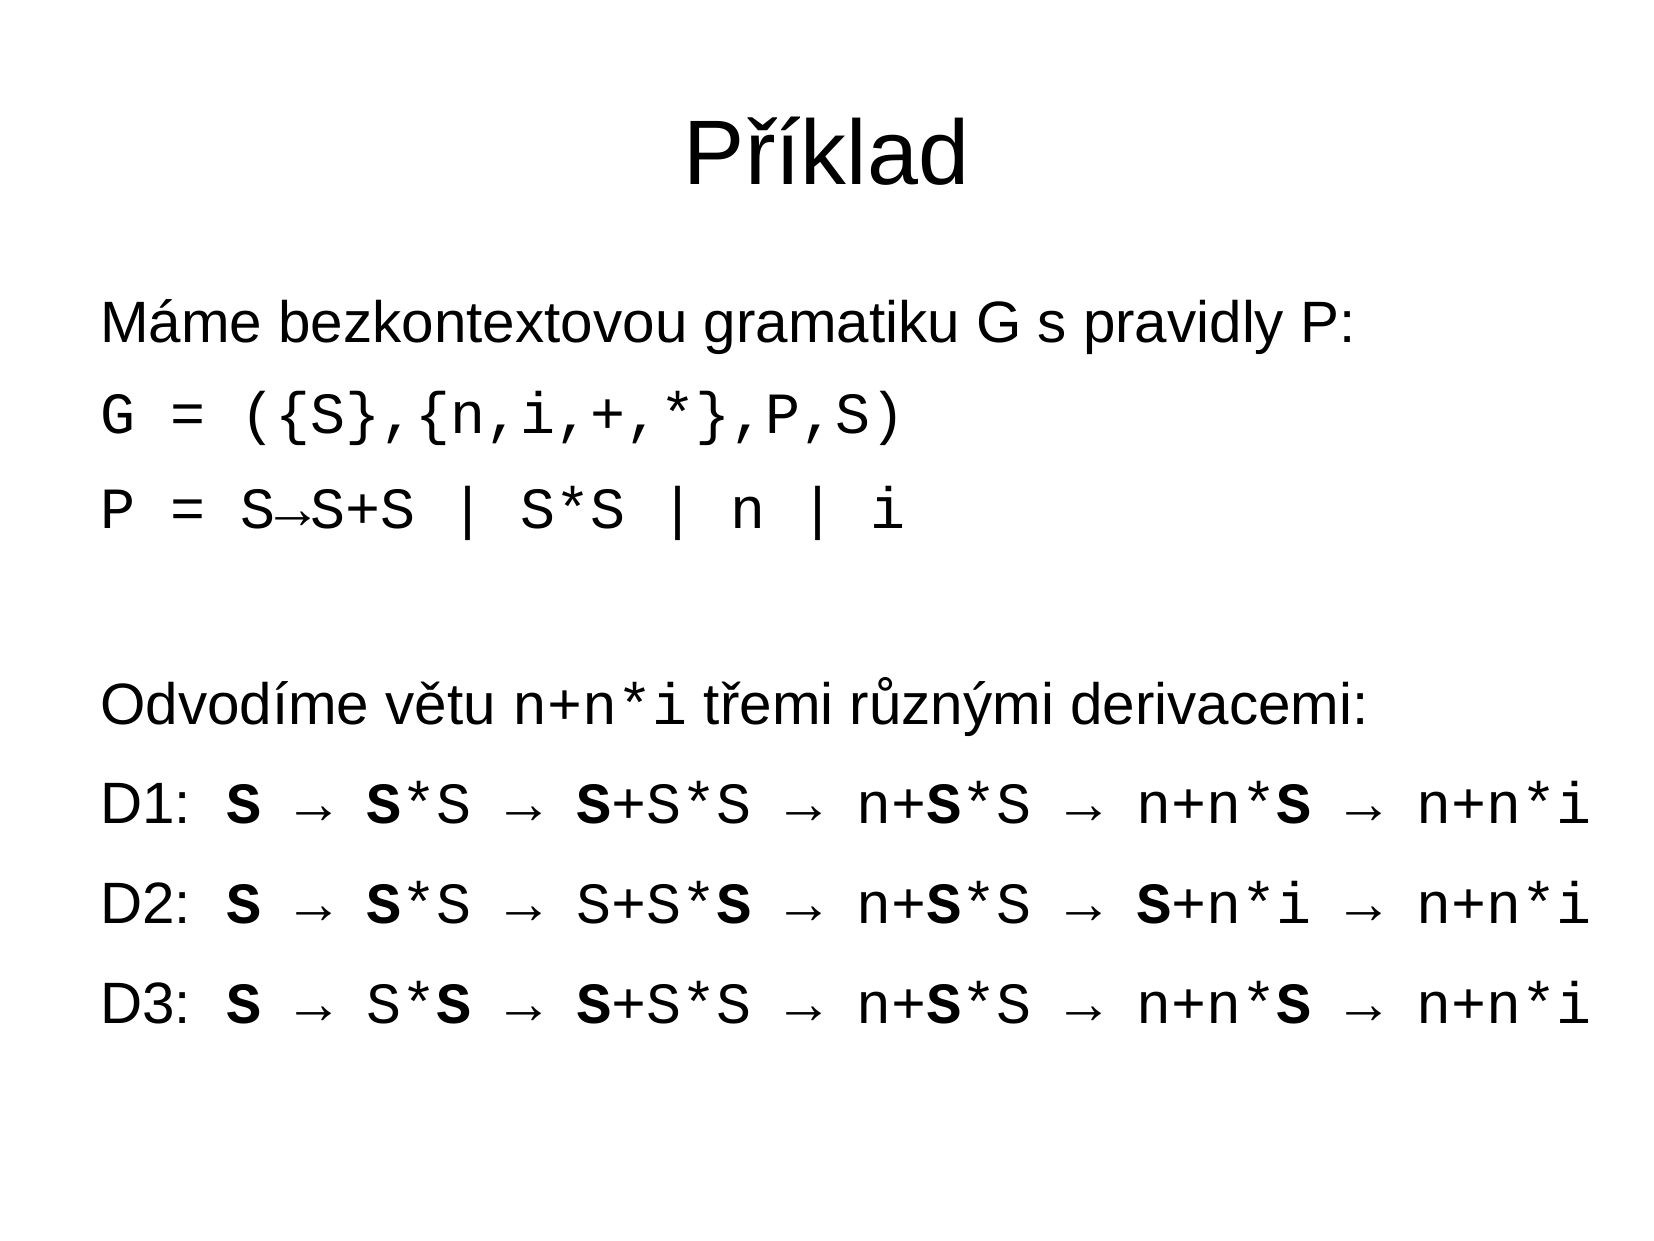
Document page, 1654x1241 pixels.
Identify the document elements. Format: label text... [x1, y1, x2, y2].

title Příklad [82, 56, 1571, 250]
list Máme bezkontextovou gramatiku G s pravidly P: G = ({S},{n,i,+,*},P,S) P = S→S+S | S*S | n | i Odvodíme větu n+n*i třemi různými derivacemi: D1: S → S*S → S+S*S → n+S*S → n+n*S → n+n*i D2: S → S*S → S+S*S → n+S*S → S+n*i → n+n*i D3: S → S*S → S+S*S → n+S*S → n+n*S → n+n*i [29, 290, 1625, 1094]
